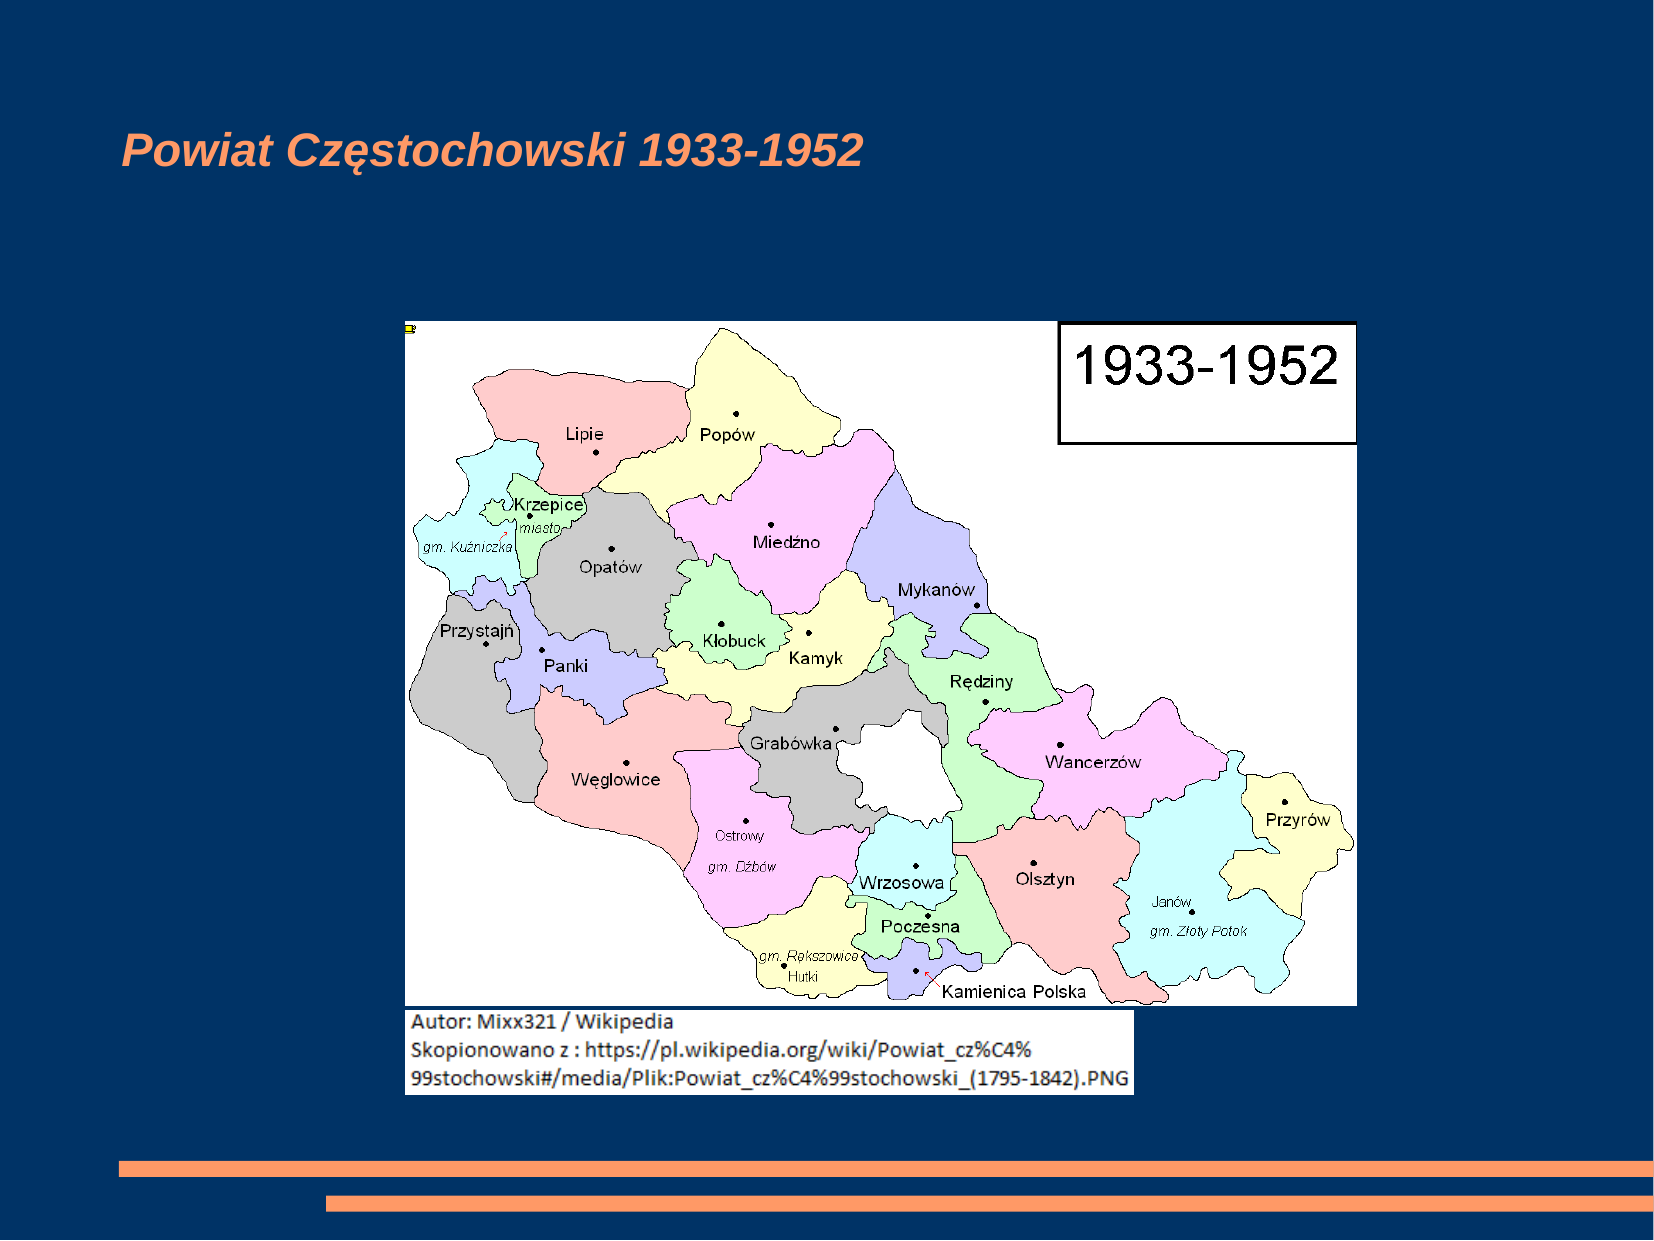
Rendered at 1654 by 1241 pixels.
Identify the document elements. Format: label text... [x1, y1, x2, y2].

title Powiat Częstochowski 1933-1952 [121, 46, 1534, 254]
picture [405, 1010, 1134, 1096]
picture [405, 321, 1357, 1006]
